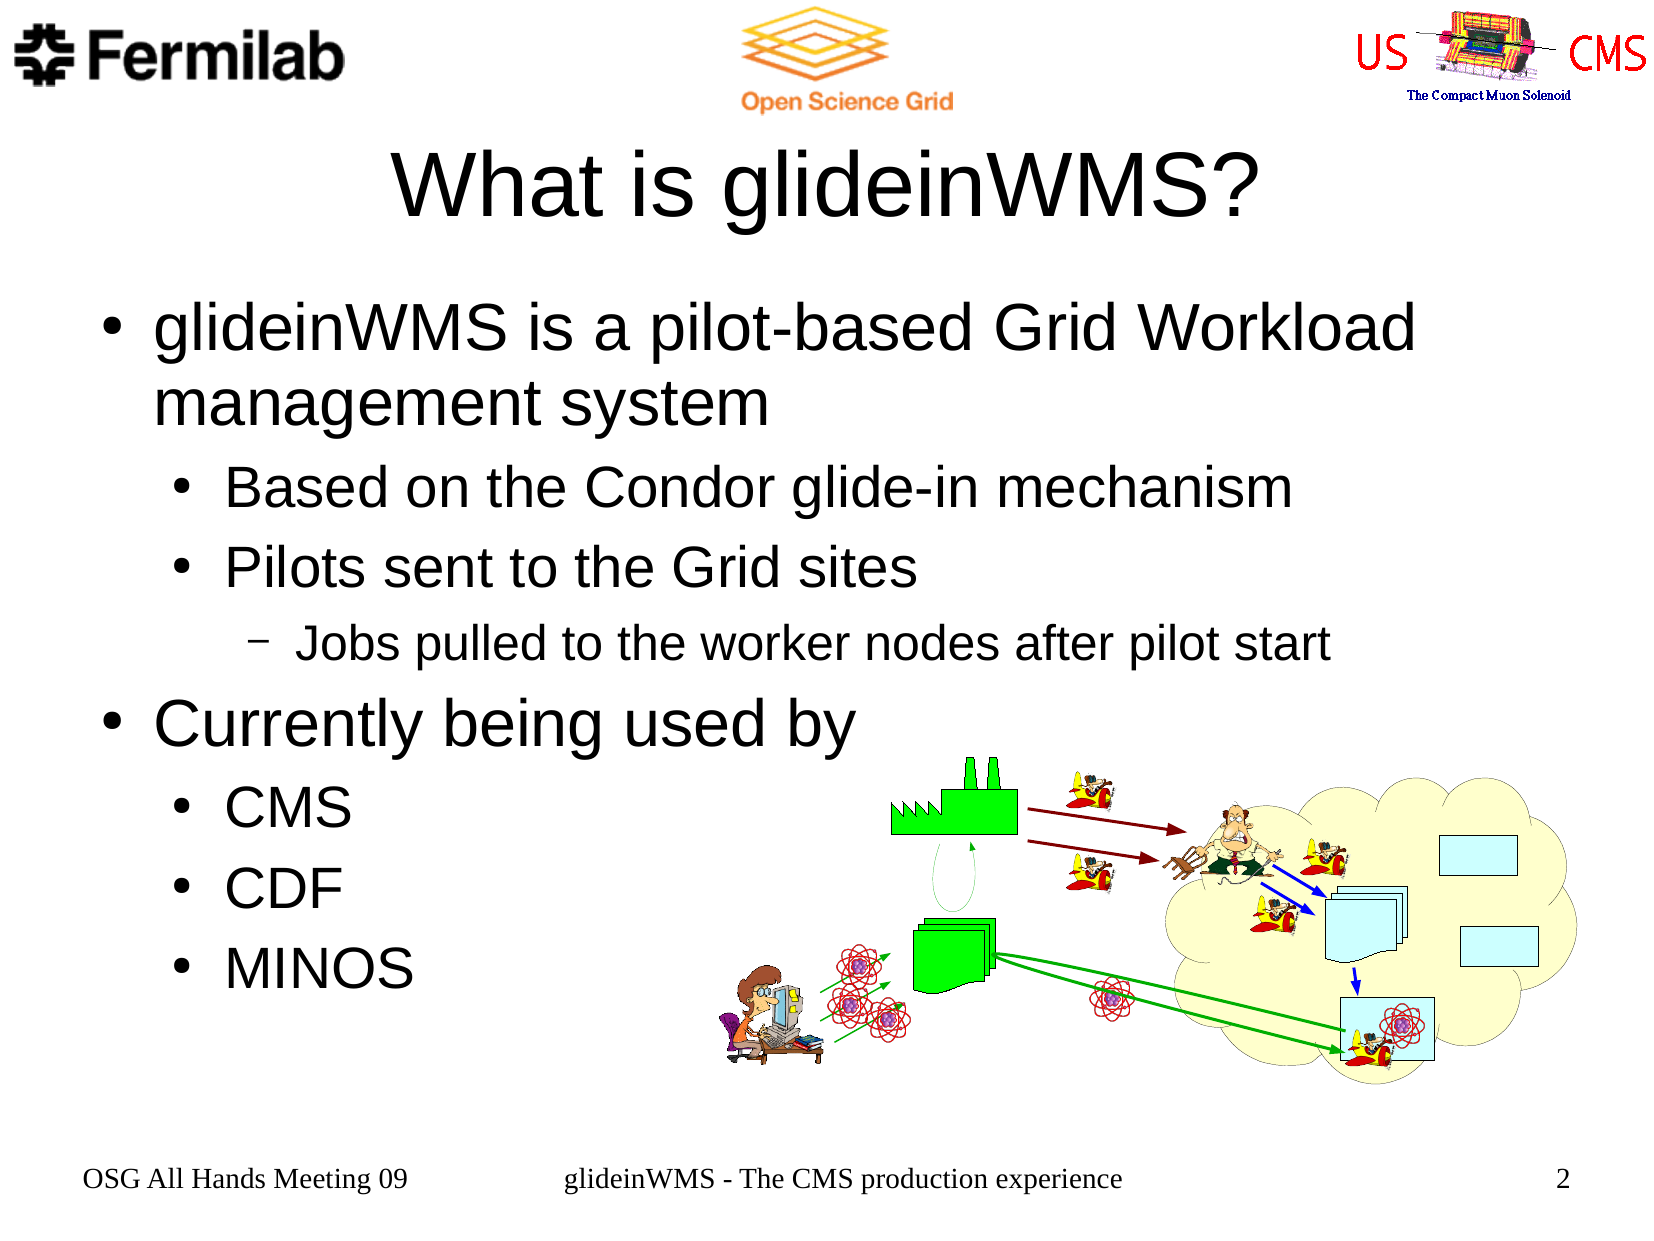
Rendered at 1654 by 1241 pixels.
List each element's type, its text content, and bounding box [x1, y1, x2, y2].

picture [1165, 990, 1340, 1048]
title What is glideinWMS? [82, 112, 1571, 257]
picture [1089, 988, 1135, 1022]
list glideinWMS is a pilot-based Grid Workload management system Based on the Condor glide-in mechanism Pilots sent to the Grid sites Jobs pulled to the worker nodes after pilot start Currently being used by CMS CDF MINOS [82, 290, 1571, 1126]
text_box [1439, 835, 1518, 876]
text_box [1325, 886, 1408, 963]
picture [1162, 777, 1578, 1085]
text_box [1340, 997, 1435, 1061]
picture [741, 5, 953, 112]
text_box [1340, 1032, 1345, 1051]
picture [1066, 771, 1117, 813]
picture [719, 965, 824, 1065]
text_box [913, 918, 996, 994]
picture [1354, 11, 1648, 102]
picture [827, 944, 911, 1043]
text_box [1460, 926, 1539, 967]
picture [1066, 853, 1117, 895]
picture [1089, 976, 1135, 996]
picture [14, 23, 345, 87]
text_box [891, 757, 1018, 835]
